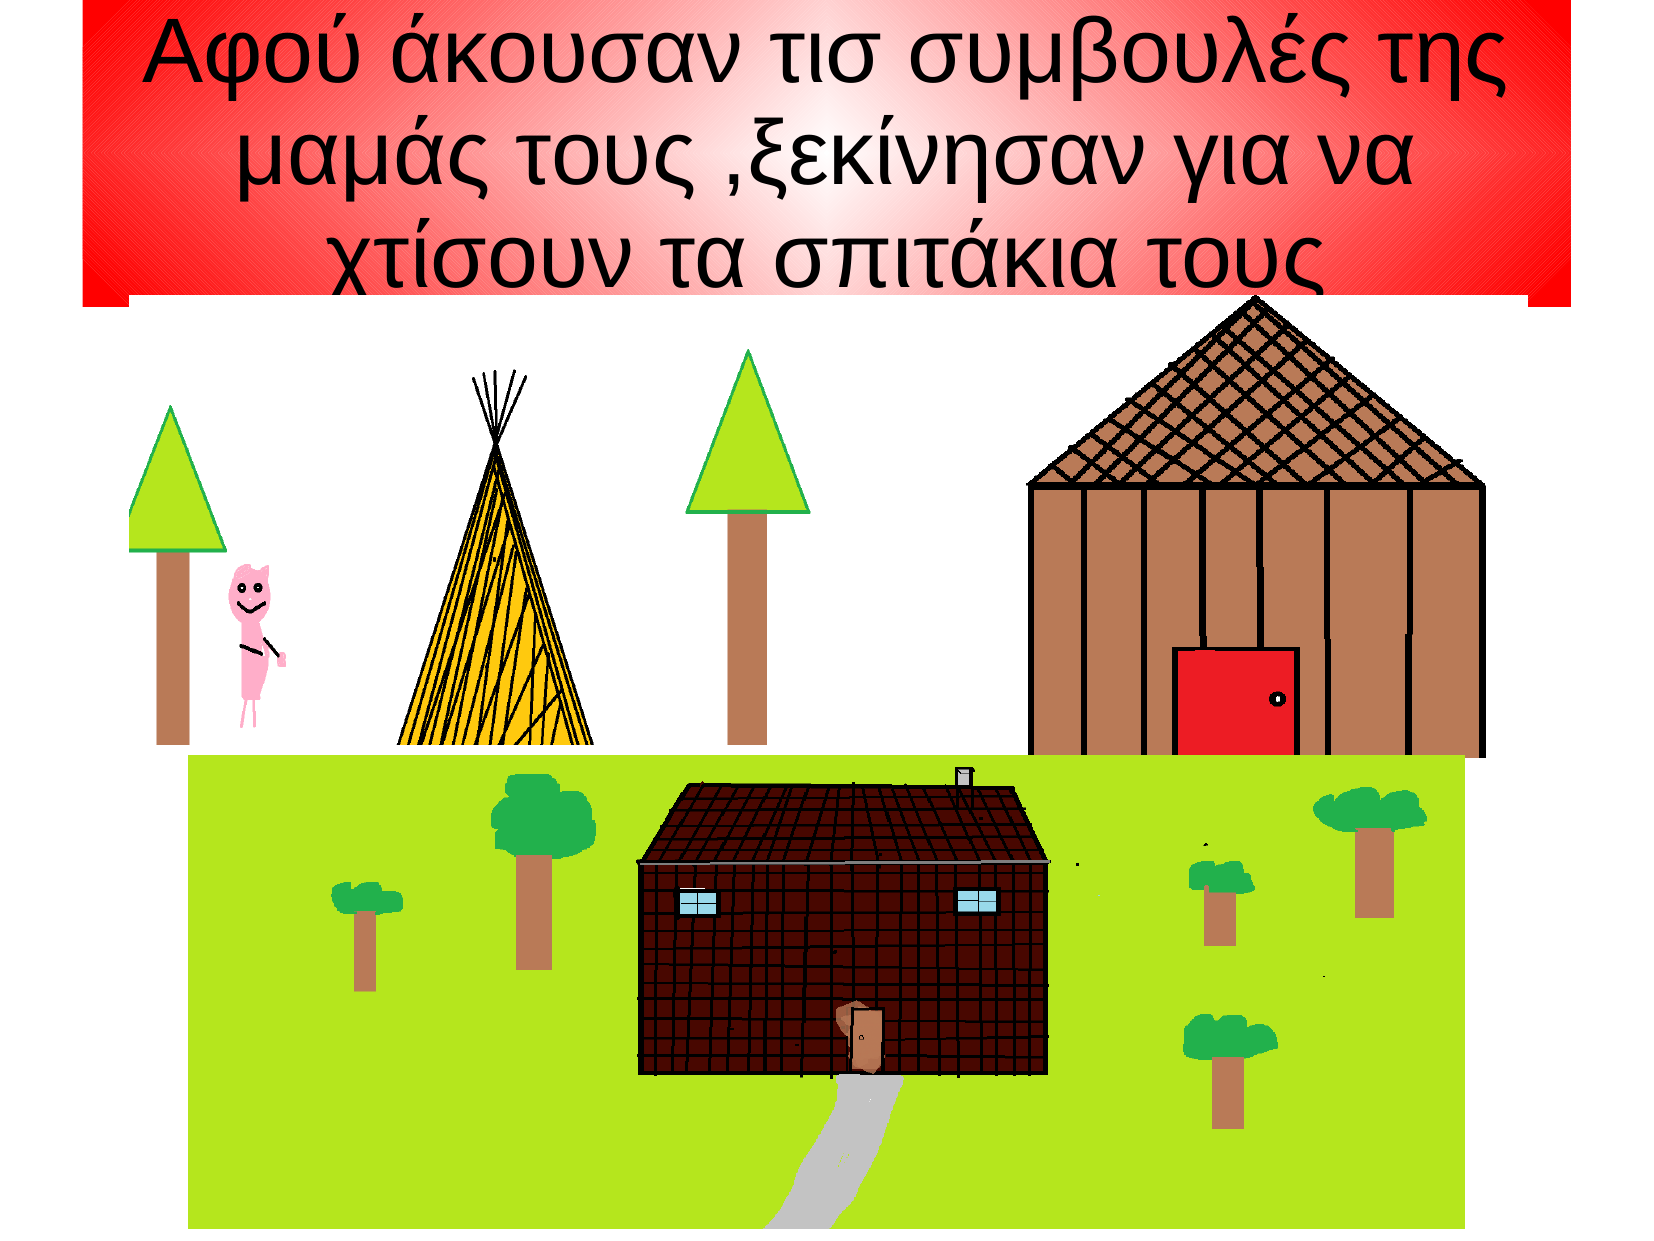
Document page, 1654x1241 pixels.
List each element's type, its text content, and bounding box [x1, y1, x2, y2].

picture [129, 295, 1528, 1229]
title Αφού άκουσαν τισ συμβουλές της μαμάς τους ,ξεκίνησαν για να χτίσουν τα σπιτάκια τους [82, 0, 1571, 307]
